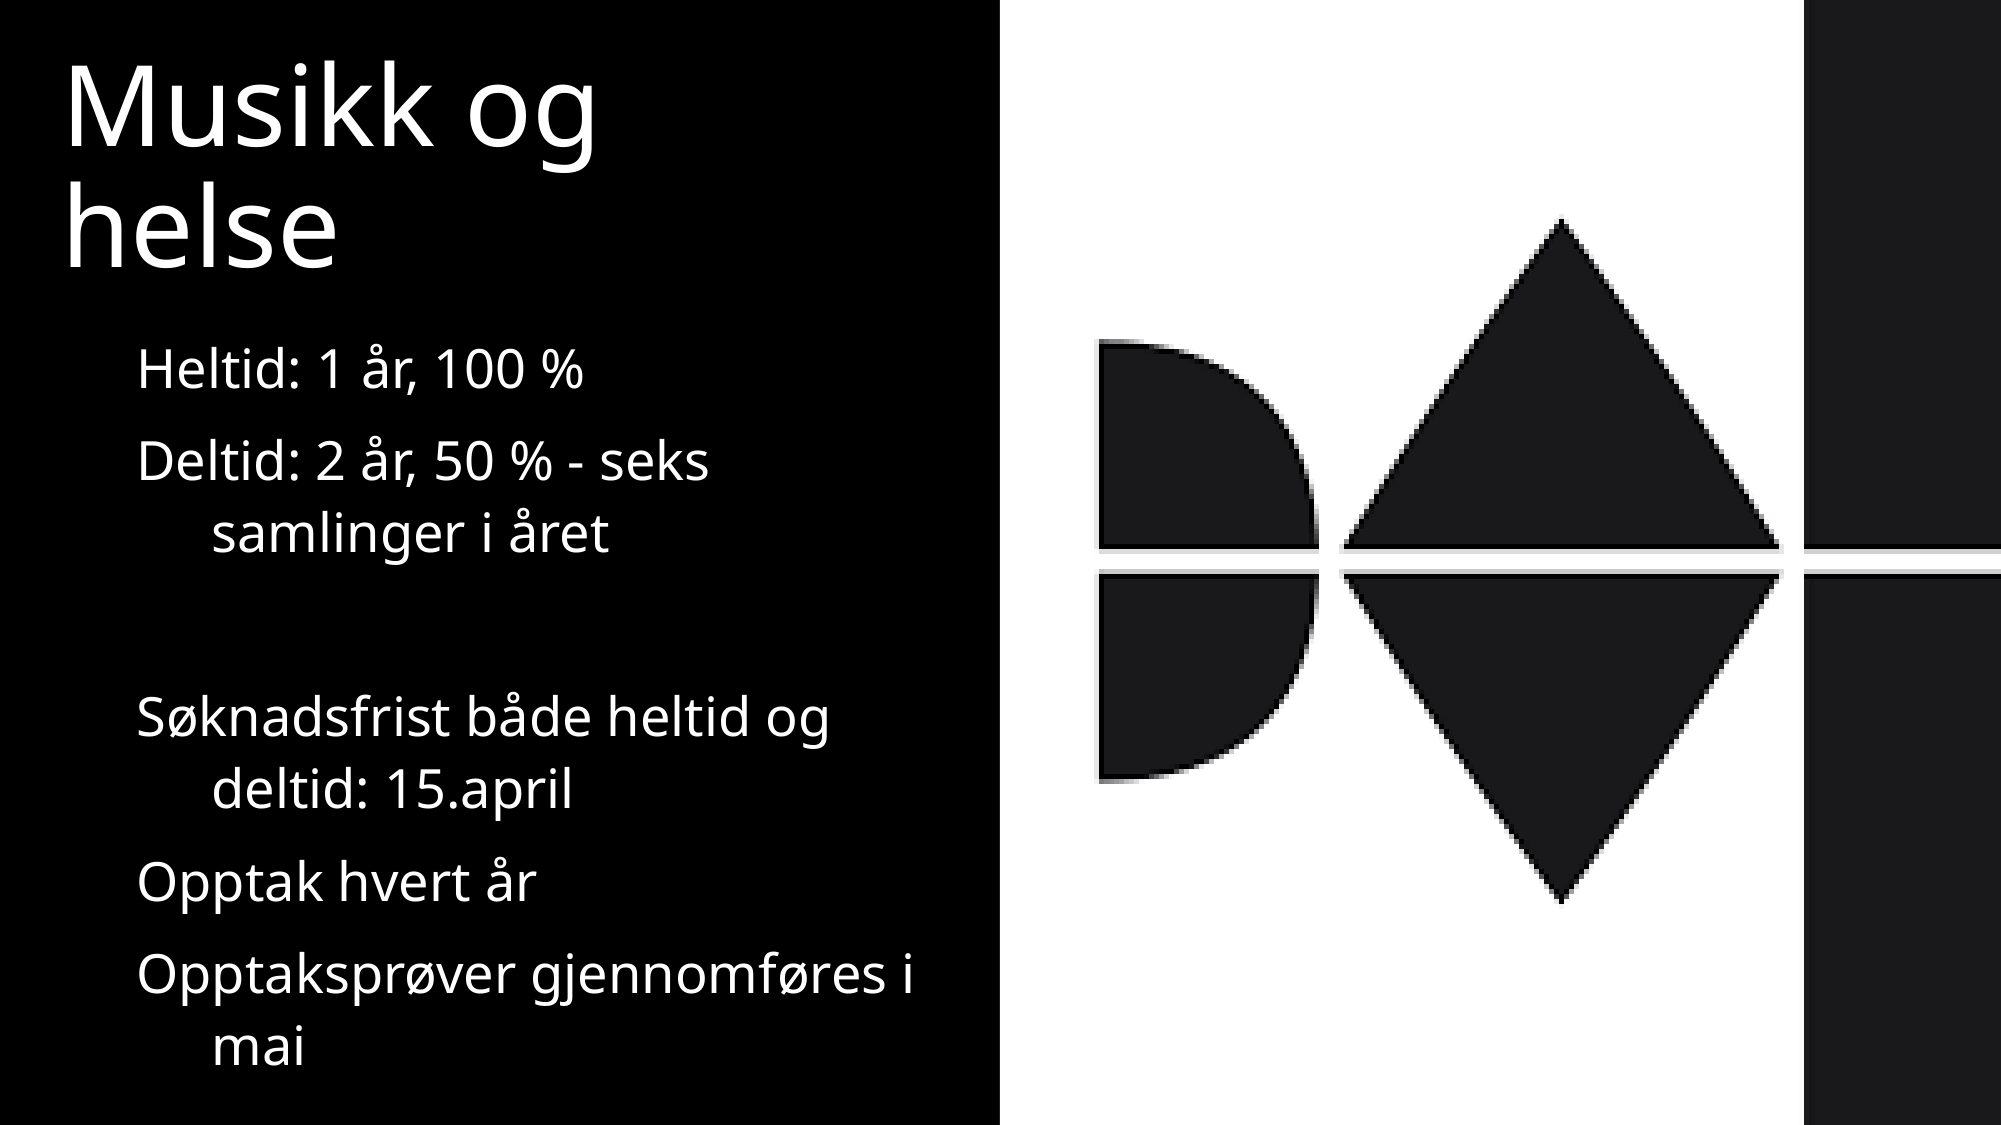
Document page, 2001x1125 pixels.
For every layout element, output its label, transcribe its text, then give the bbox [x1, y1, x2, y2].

subtitle Heltid: 1 år, 100 % Deltid: 2 år, 50 % - seks samlinger i året Søknadsfrist både heltid og deltid: 15.april Opptak hvert år Opptaksprøver gjennomføres i mai [46, 319, 940, 1085]
text_box [0, 0, 999, 1125]
picture [999, 0, 2000, 1125]
title Musikk og helse [46, 0, 888, 300]
